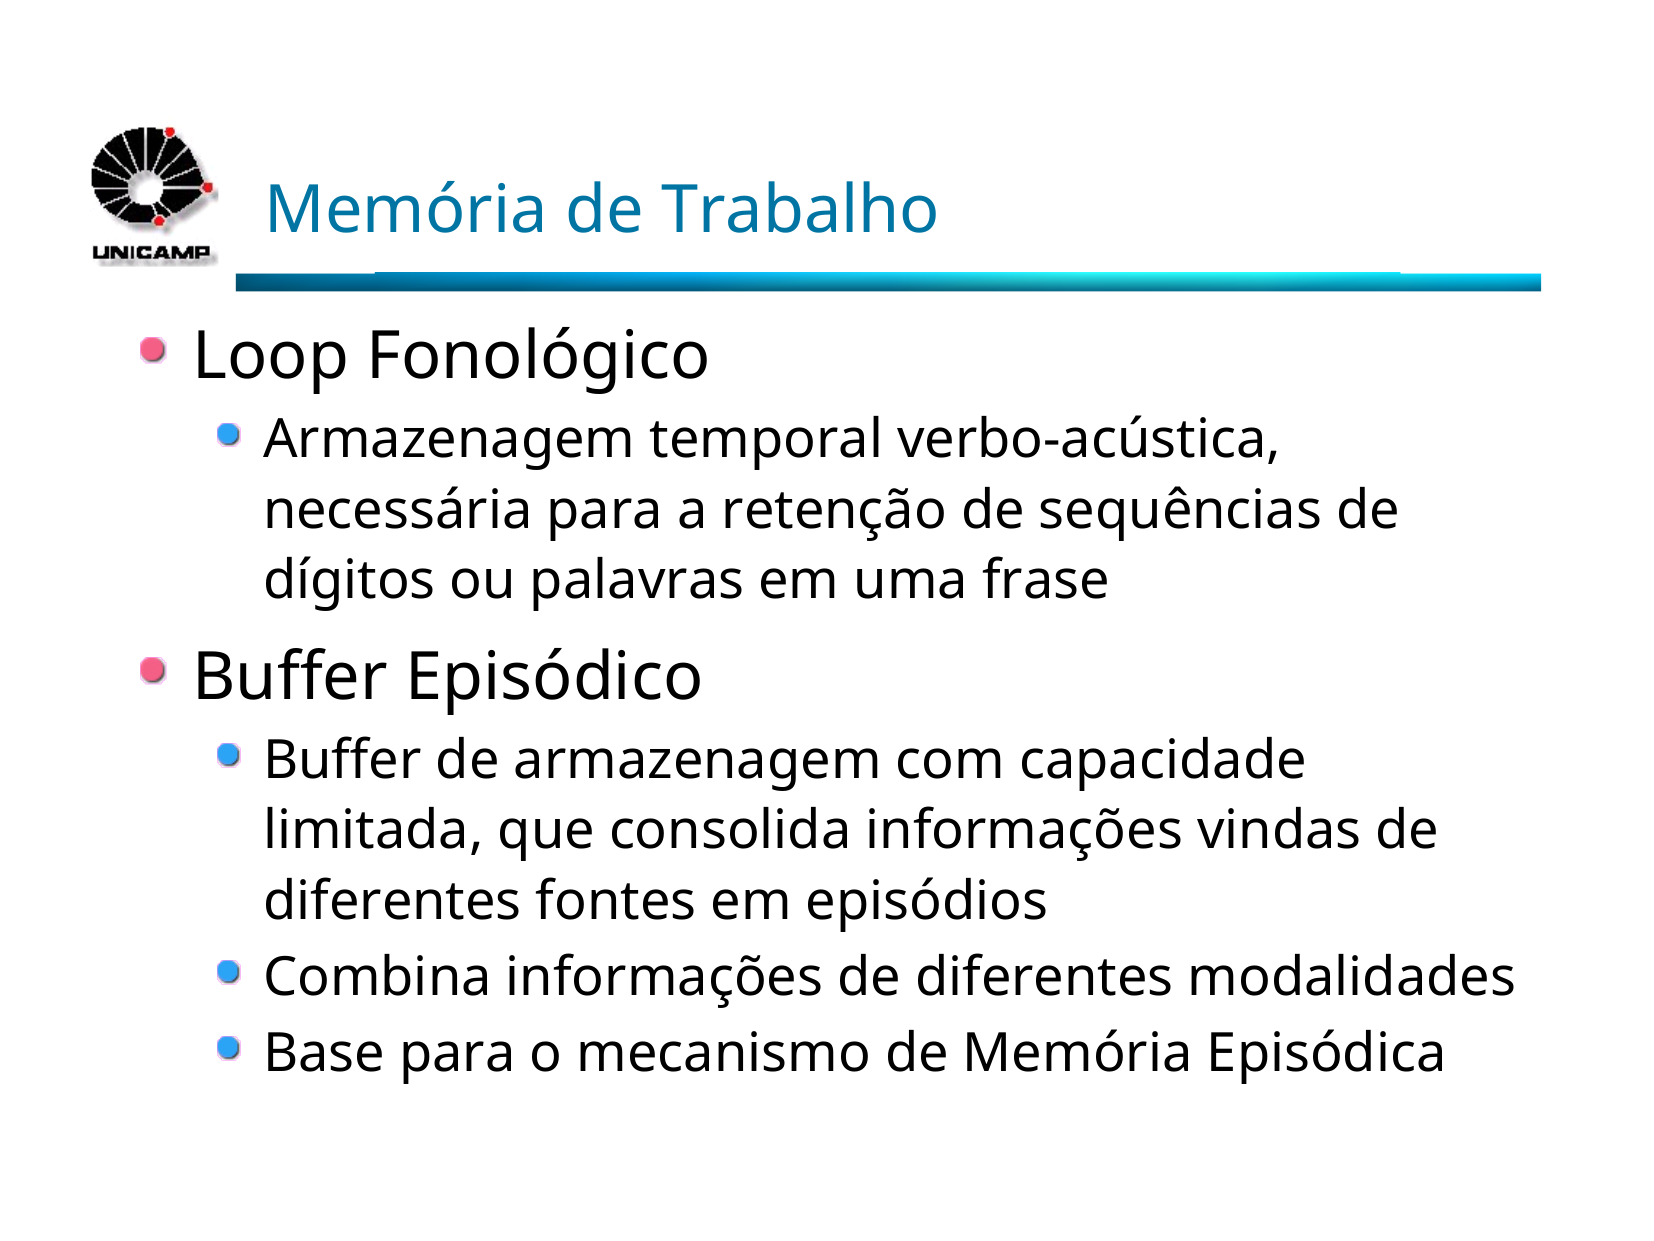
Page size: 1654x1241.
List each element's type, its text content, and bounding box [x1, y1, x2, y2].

list Loop Fonológico Armazenagem temporal verbo-acústica, necessária para a retenção de sequências de dígitos ou palavras em uma frase Buffer Episódico Buffer de armazenagem com capacidade limitada, que consolida informações vindas de diferentes fontes em episódios Combina informações de diferentes modalidades Base para o mecanismo de Memória Episódica [121, 309, 1534, 1182]
title Memória de Trabalho [264, 42, 1534, 250]
picture [125, 272, 1654, 295]
